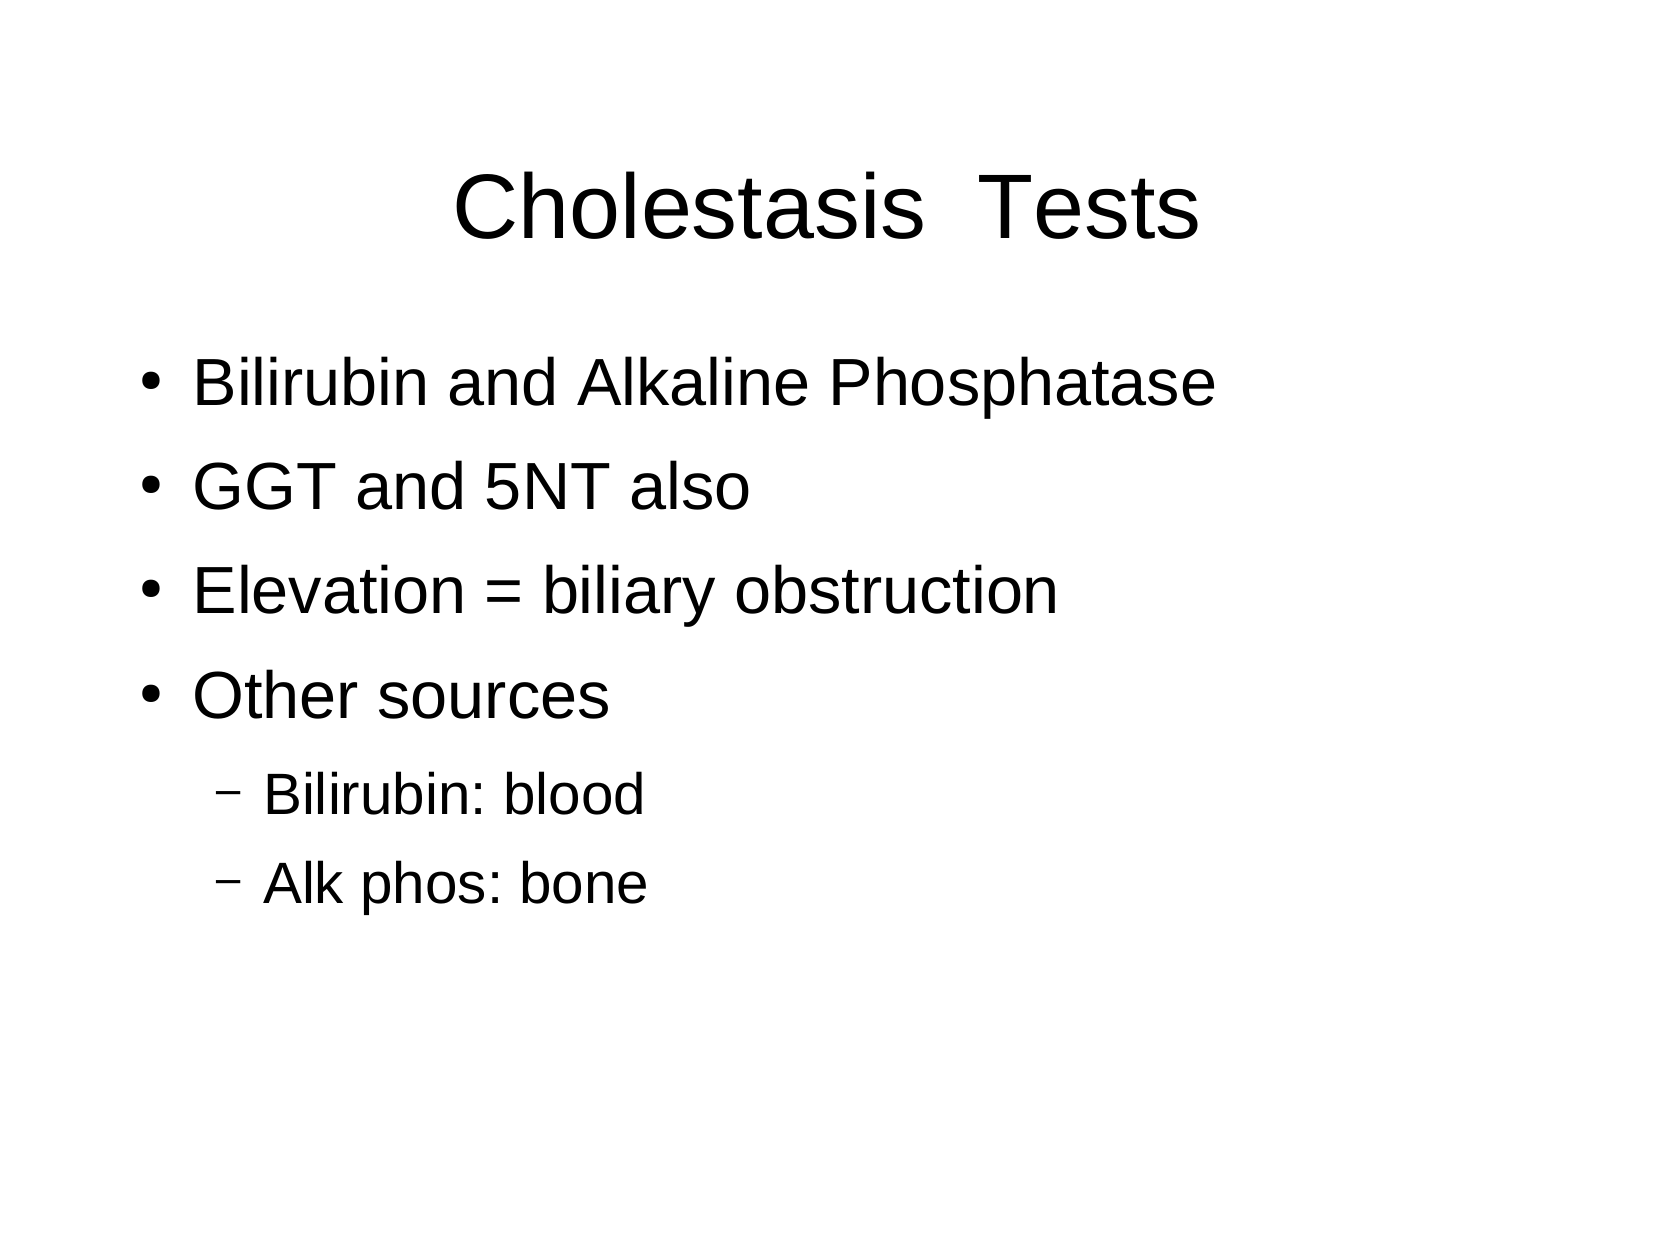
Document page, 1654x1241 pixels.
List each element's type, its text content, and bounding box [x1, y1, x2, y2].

title Cholestasis Tests [121, 102, 1534, 311]
list Bilirubin and Alkaline Phosphatase GGT and 5NT also Elevation = biliary obstruction Other sources Bilirubin: blood Alk phos: bone [121, 344, 1534, 1127]
